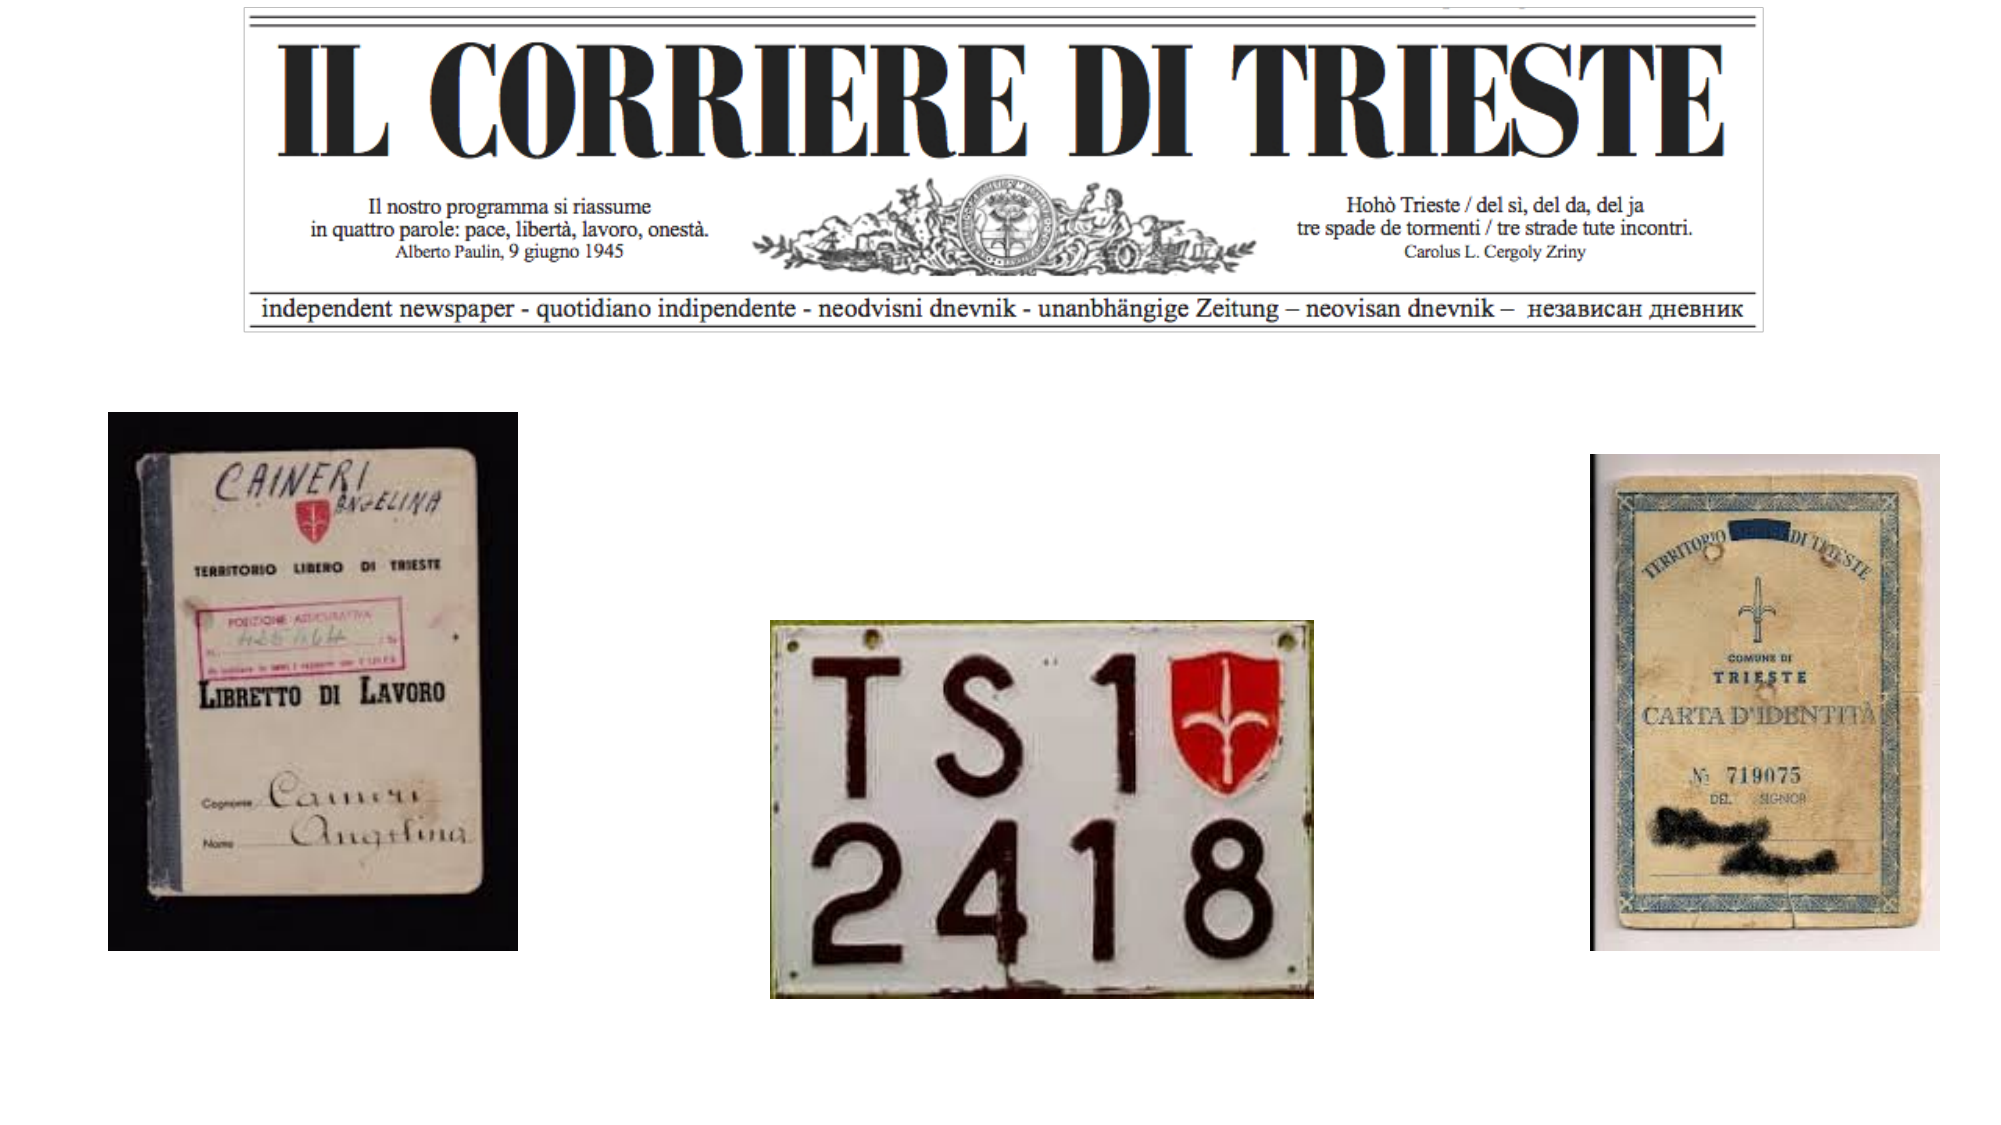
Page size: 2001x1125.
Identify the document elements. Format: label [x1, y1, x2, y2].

picture [770, 620, 1314, 999]
picture [108, 412, 518, 951]
picture [1590, 454, 1940, 951]
picture [210, 0, 1790, 358]
